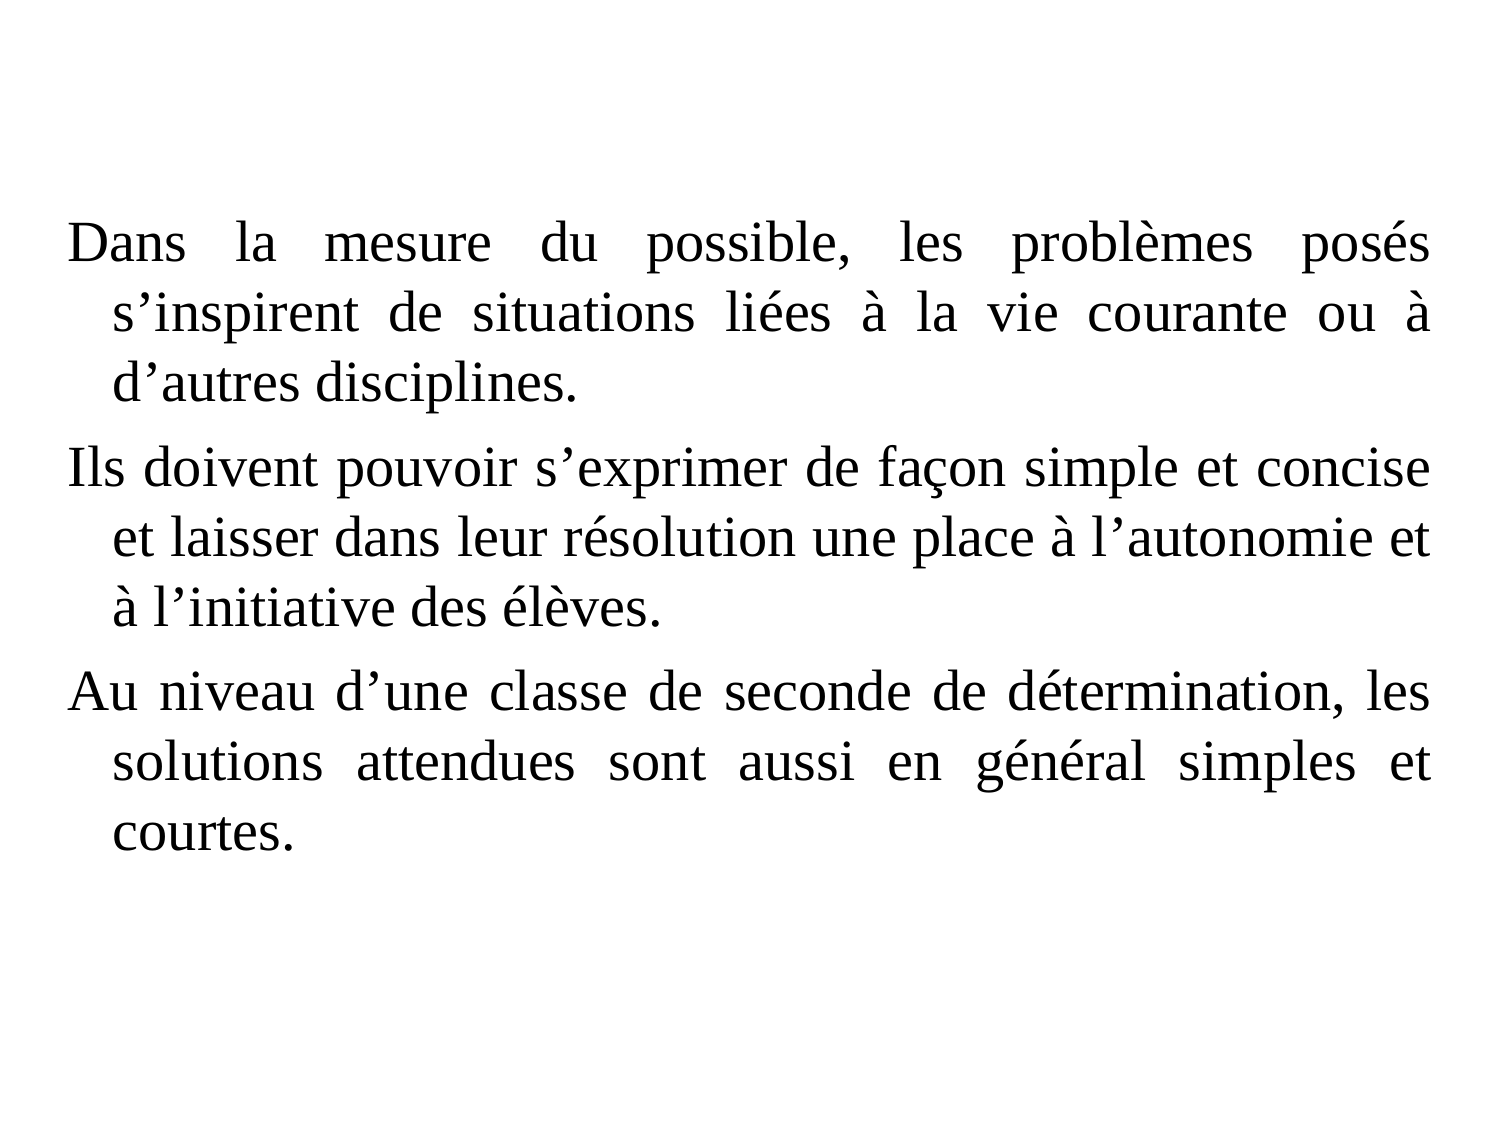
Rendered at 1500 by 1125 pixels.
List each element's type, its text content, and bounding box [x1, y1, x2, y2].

text_box Dans la mesure du possible, les problèmes posés s’inspirent de situations liées à la vie courante ou à d’autres disciplines. Ils doivent pouvoir s’exprimer de façon simple et concise et laisser dans leur résolution une place à l’autonomie et à l’initiative des élèves. Au niveau d’une classe de seconde de détermination, les solutions attendues sont aussi en général simples et courtes. [53, 195, 1447, 871]
